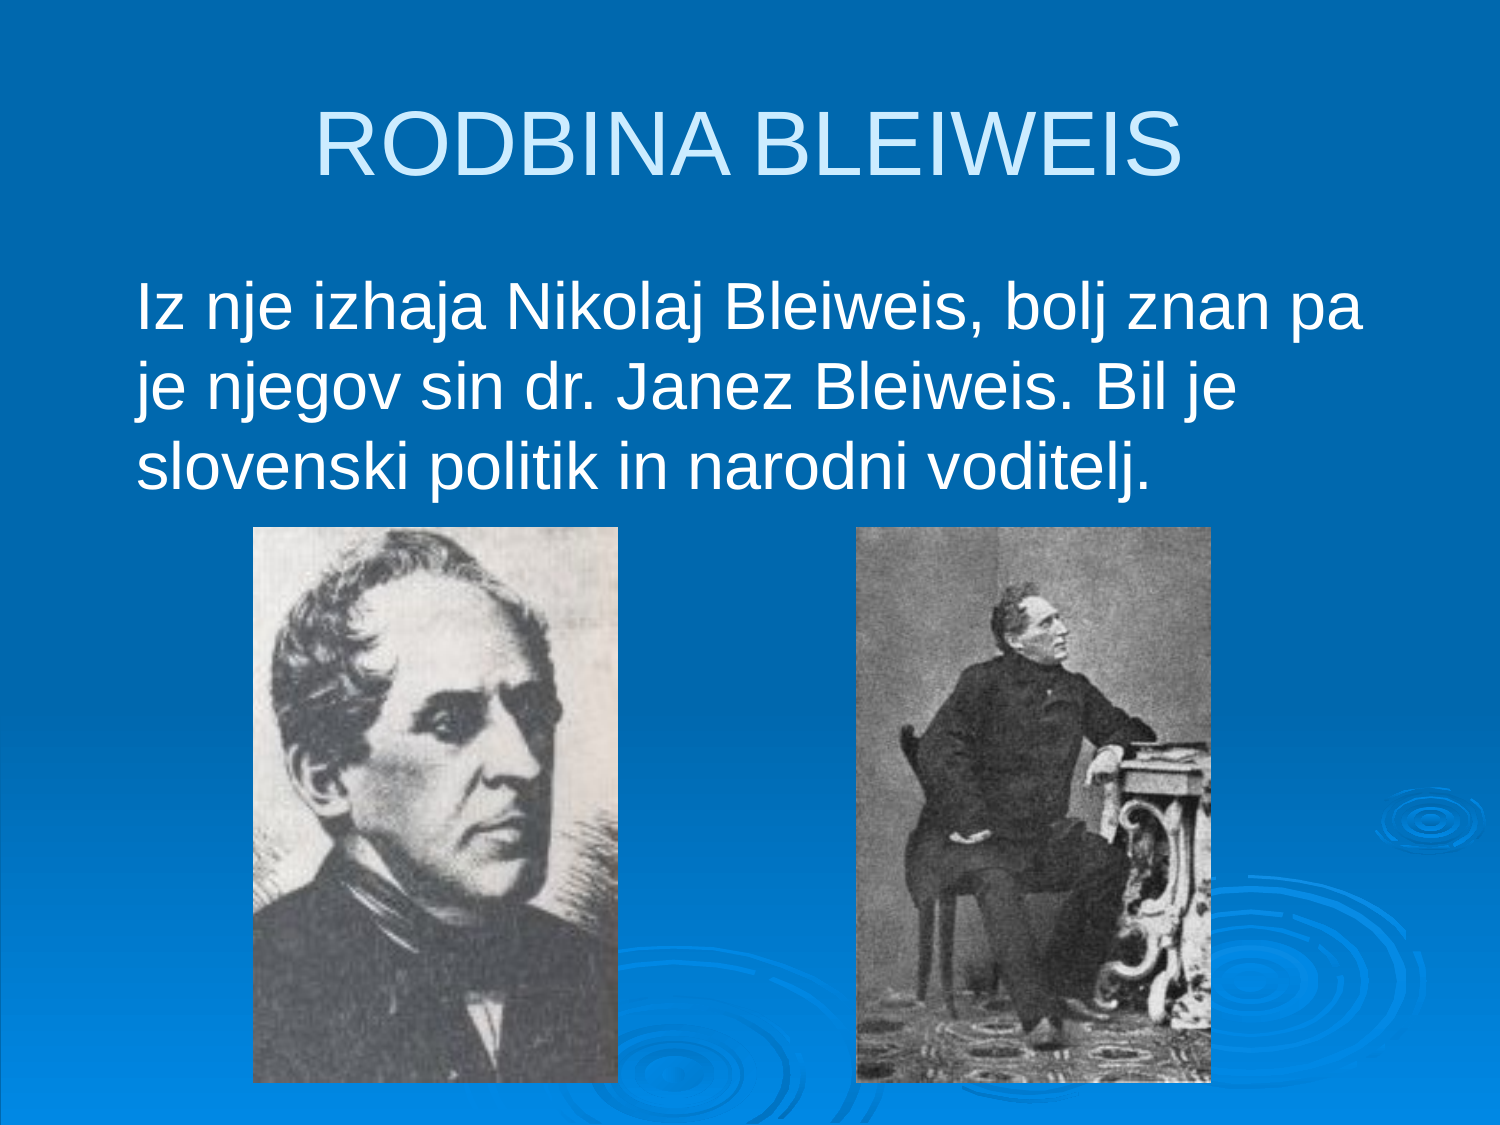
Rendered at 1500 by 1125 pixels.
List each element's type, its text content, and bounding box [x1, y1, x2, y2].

title RODBINA BLEIWEIS [75, 45, 1425, 233]
list Iz nje izhaja Nikolaj Bleiweis, bolj znan pa je njegov sin dr. Janez Bleiweis. Bil je slovenski politik in narodni voditelj. [64, 255, 1415, 998]
picture [856, 527, 1211, 1083]
picture [253, 527, 618, 1083]
